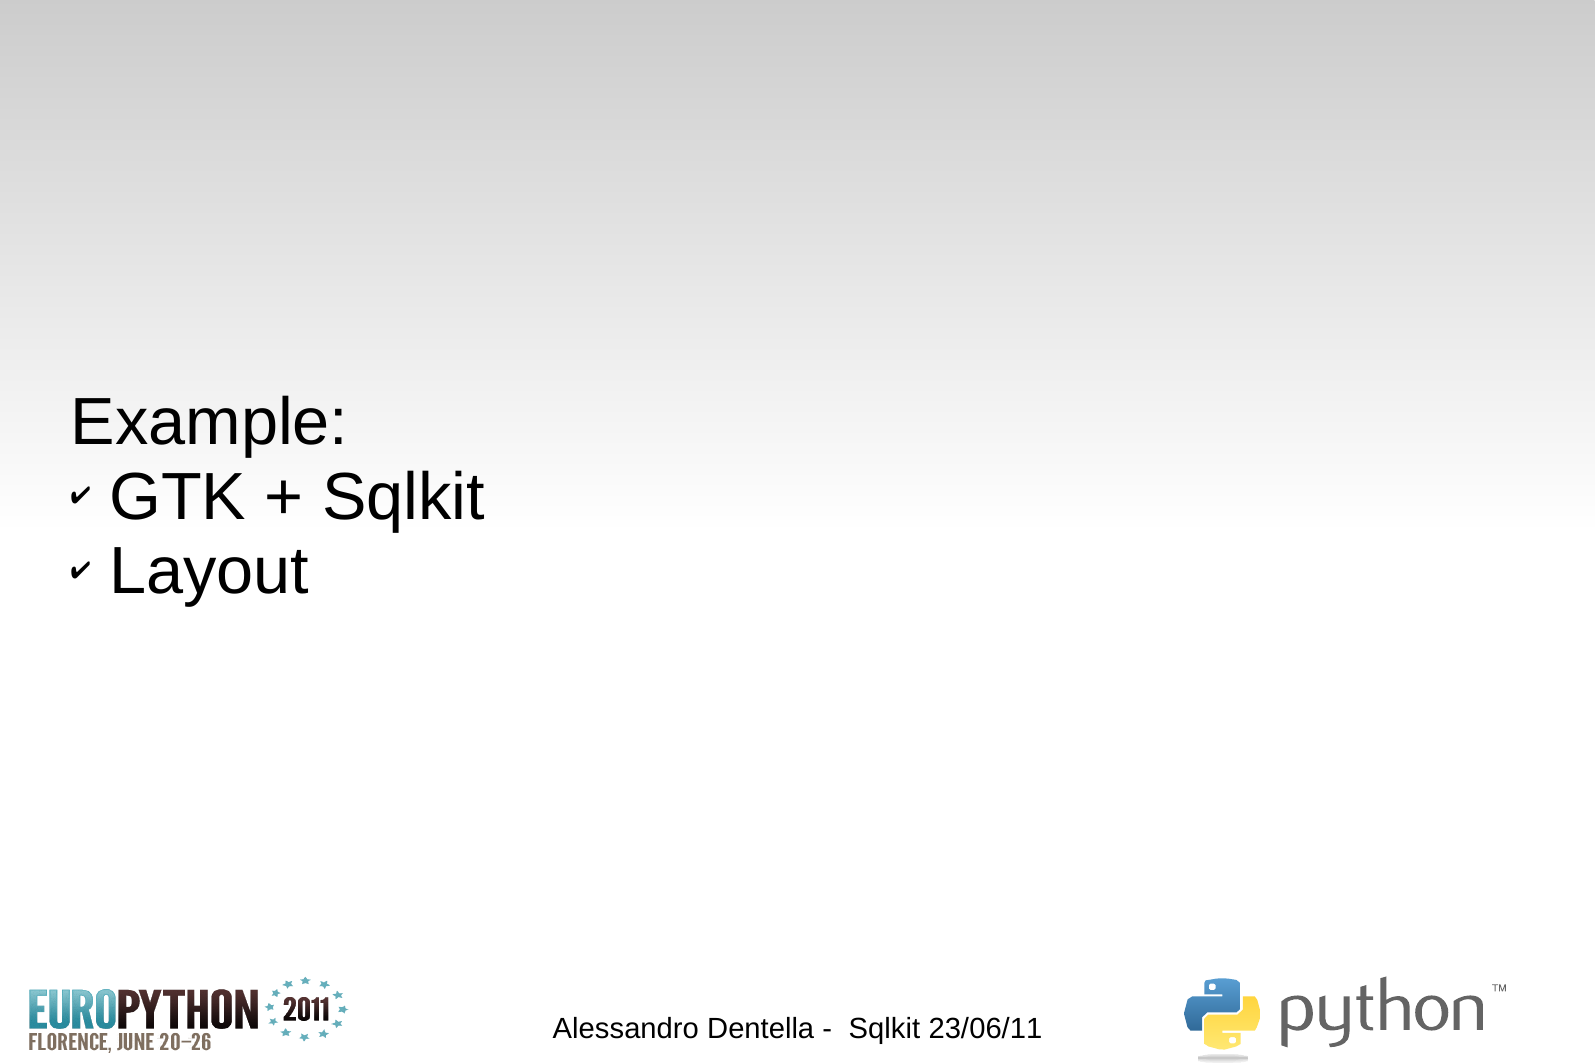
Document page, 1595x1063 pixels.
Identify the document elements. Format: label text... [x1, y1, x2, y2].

picture [29, 974, 355, 1058]
subtitle Example: GTK + Sqlkit Layout [70, 47, 1506, 945]
